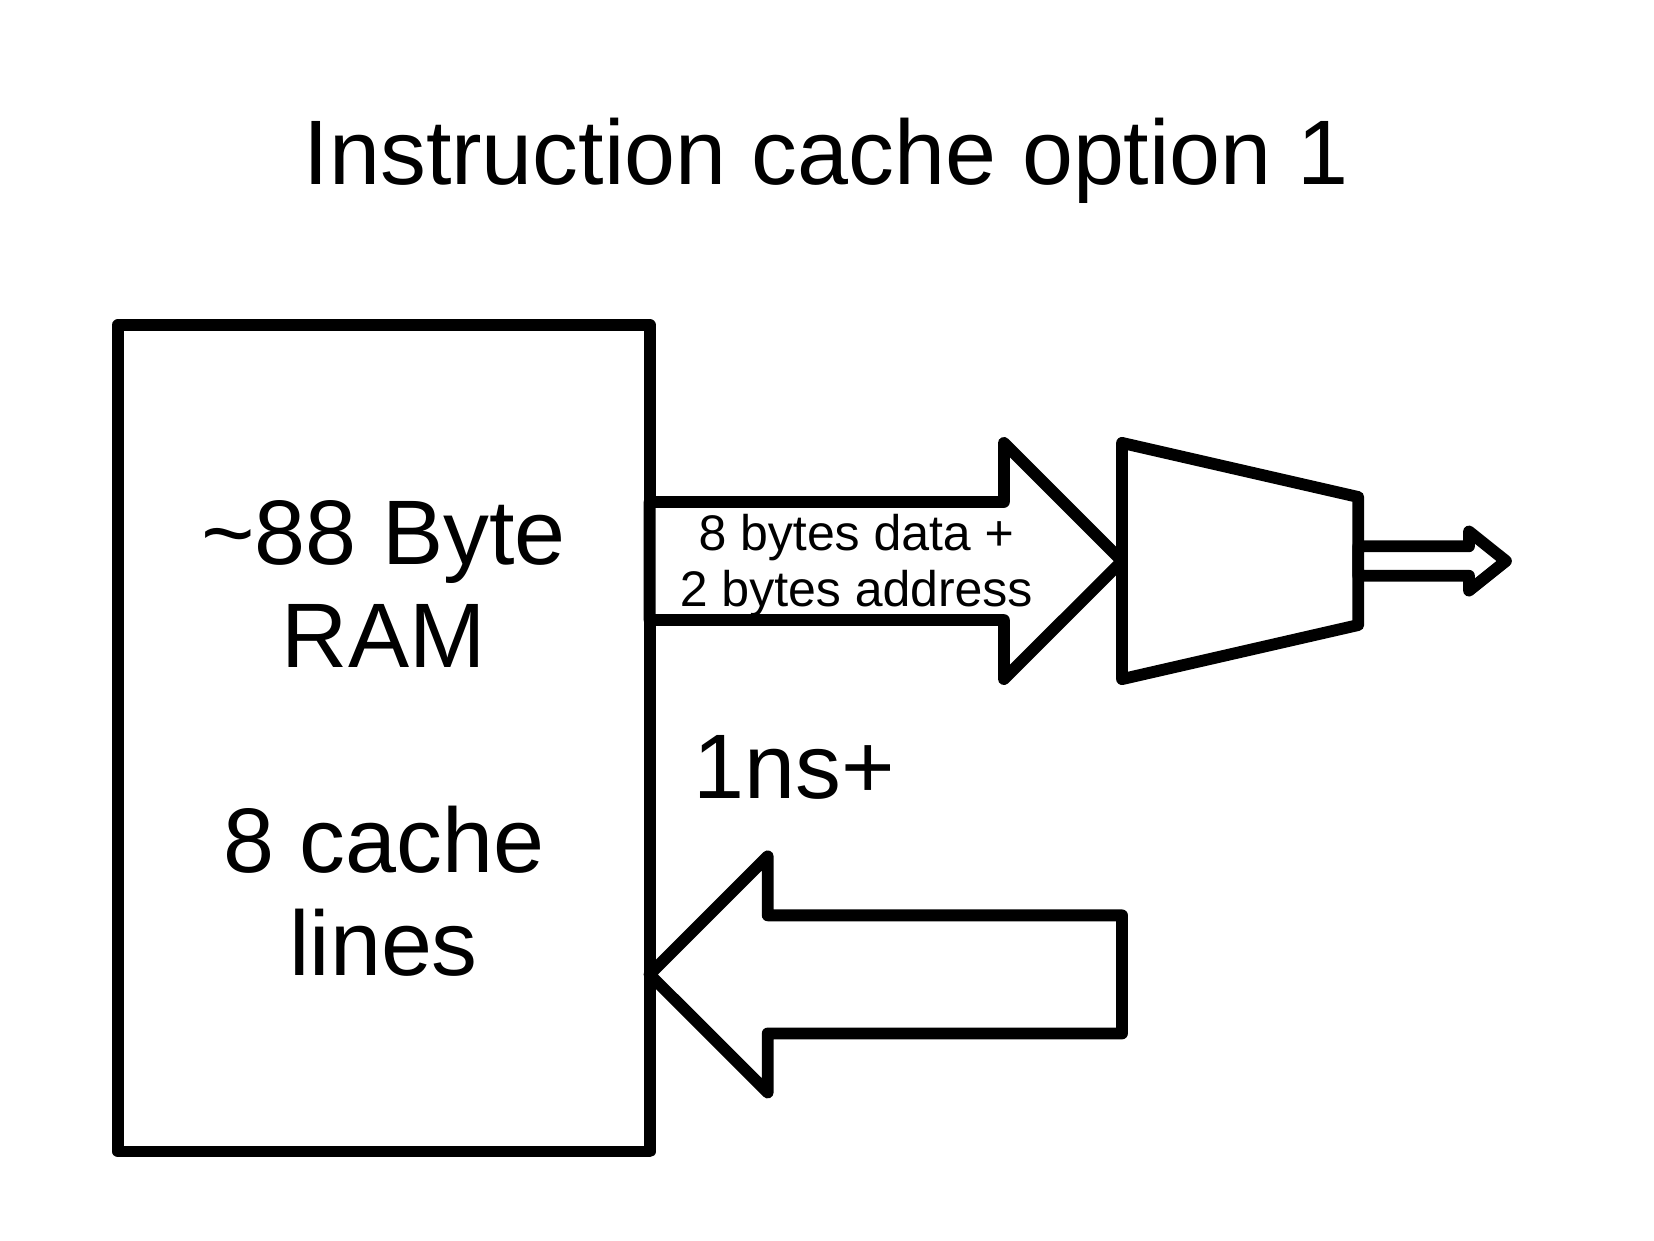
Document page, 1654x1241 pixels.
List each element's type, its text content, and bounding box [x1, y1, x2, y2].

text_box [1122, 442, 1506, 680]
text_box [649, 856, 1123, 1093]
text_box 8 bytes data + 2 bytes address [649, 442, 1122, 680]
text_box ~88 Byte RAM 8 cache lines [118, 324, 650, 1152]
text_box 1ns+ [679, 708, 911, 827]
title Instruction cache option 1 [82, 56, 1571, 250]
